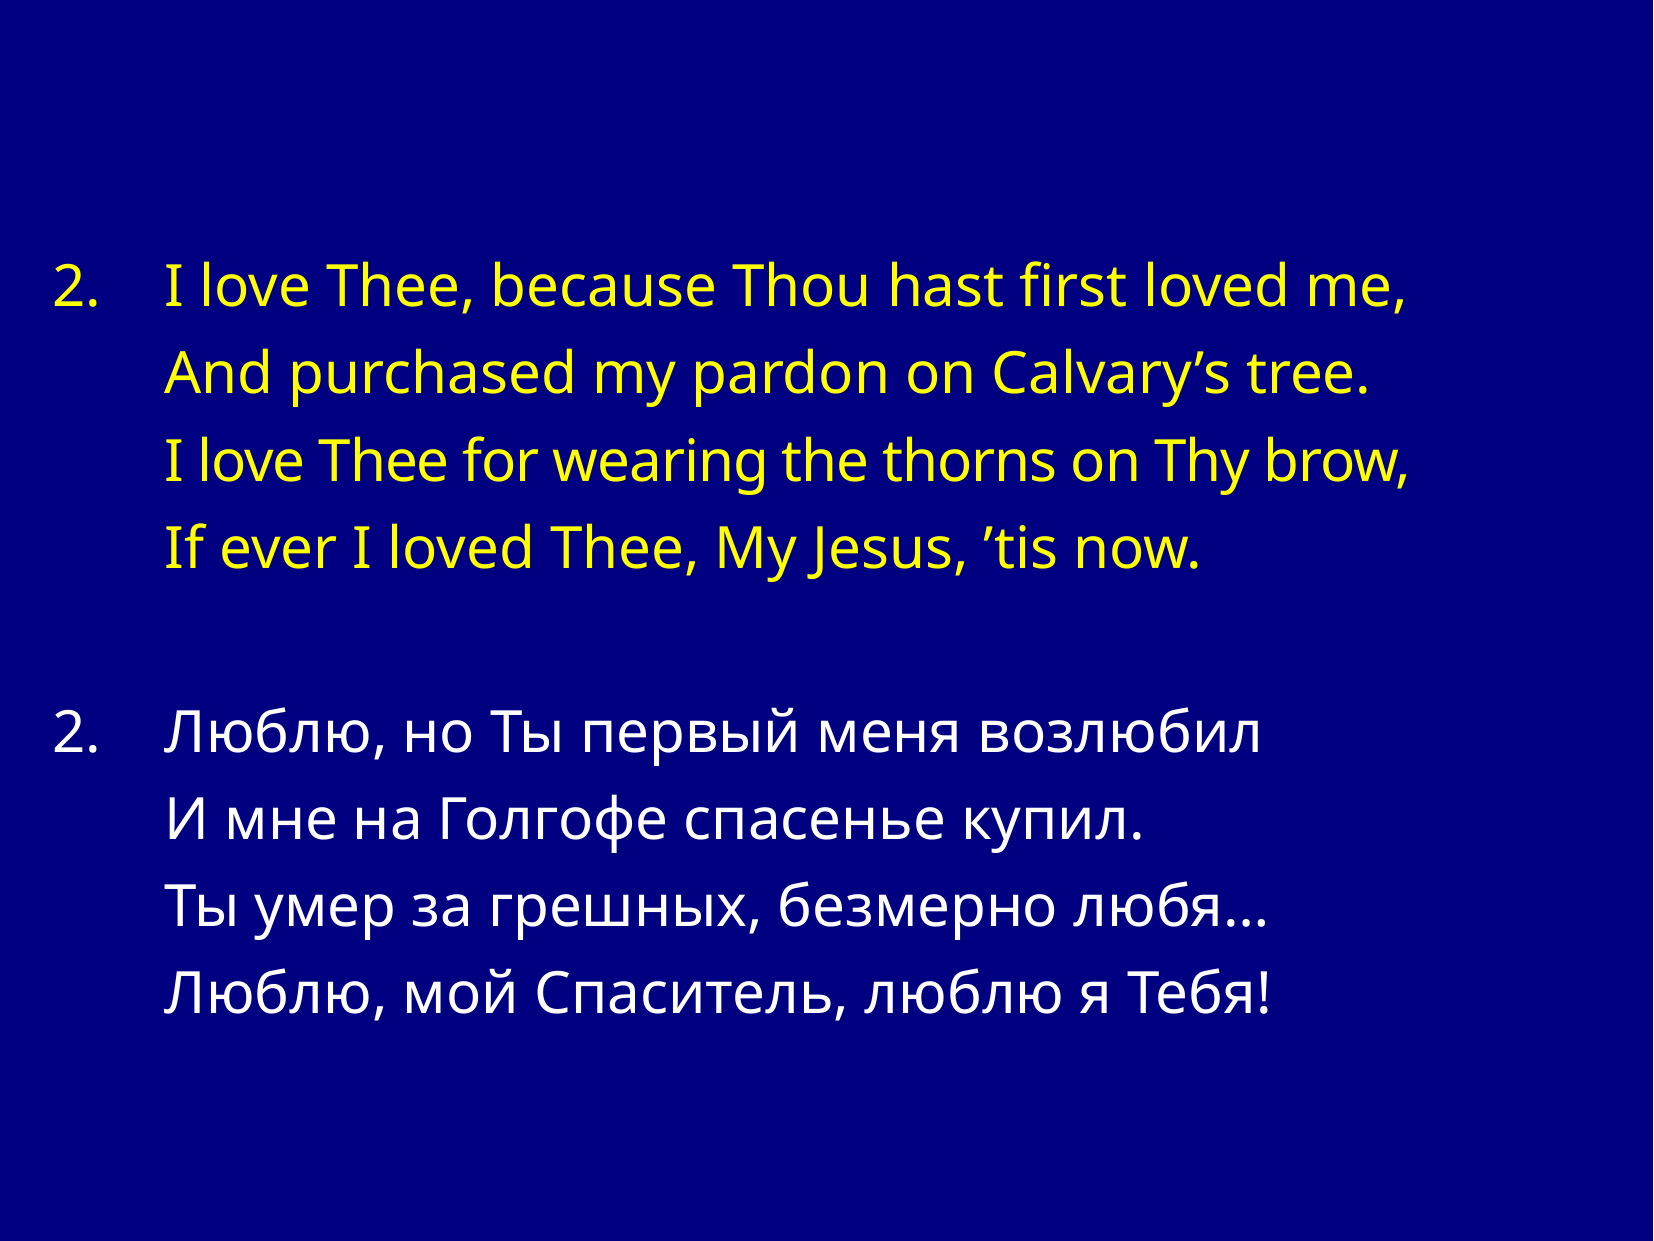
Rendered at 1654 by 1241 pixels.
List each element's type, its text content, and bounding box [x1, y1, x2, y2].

text_box 2. Люблю, но Ты первый меня возлюбил И мне на Голгофе спасенье купил. Ты умер за грешных, безмерно любя… Люблю, мой Спаситель, люблю я Тебя! [37, 675, 1576, 1163]
text_box 2. I love Thee, because Thou hast first loved me, And purchased my pardon on Calvary’s tree. I love Thee for wearing the thorns on Thy brow, If ever I loved Thee, My Jesus, ’tis now. [37, 150, 1653, 638]
